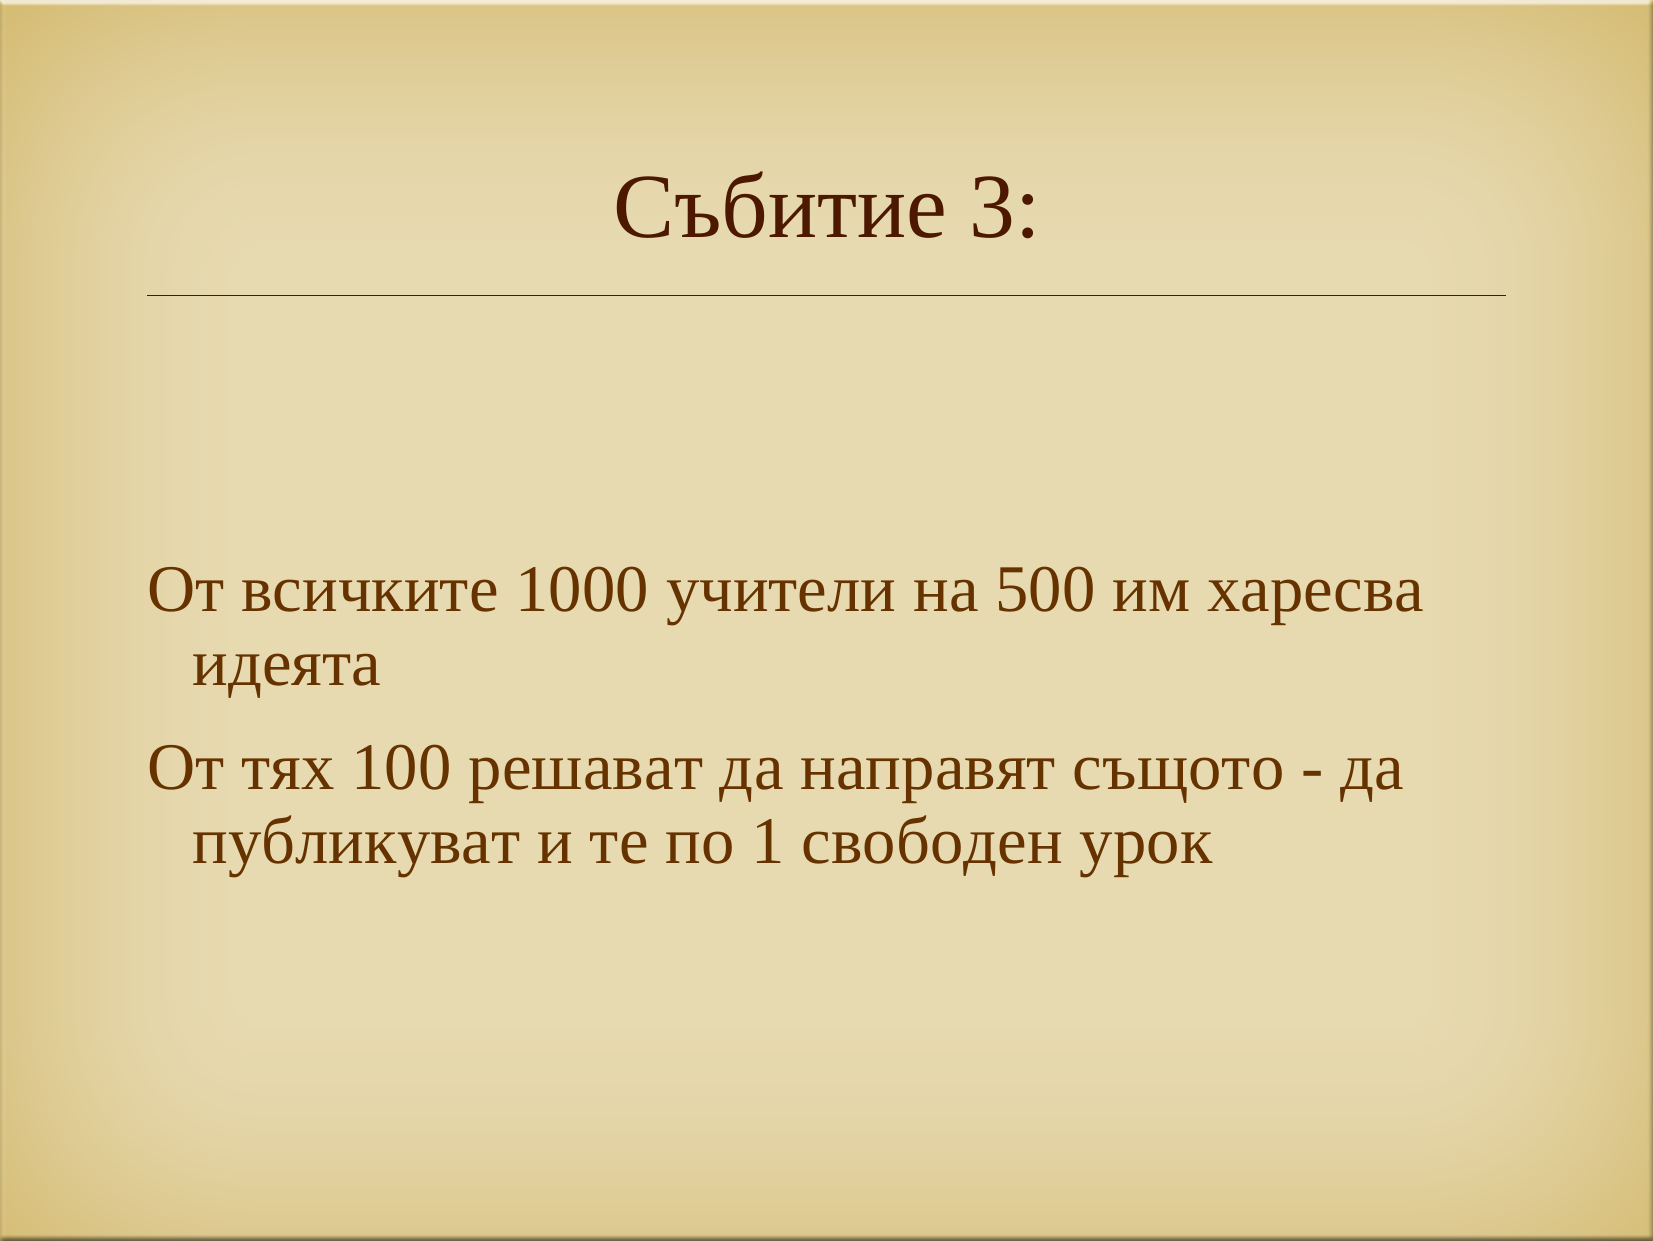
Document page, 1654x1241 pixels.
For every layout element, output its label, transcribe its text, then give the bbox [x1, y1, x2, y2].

title Събитие 3: [121, 102, 1534, 311]
picture [0, 0, 1654, 1241]
list От всичките 1000 учители на 500 им харесва идеята От тях 100 решават да направят същото - да публикуват и те по 1 свободен урок [121, 344, 1534, 1127]
